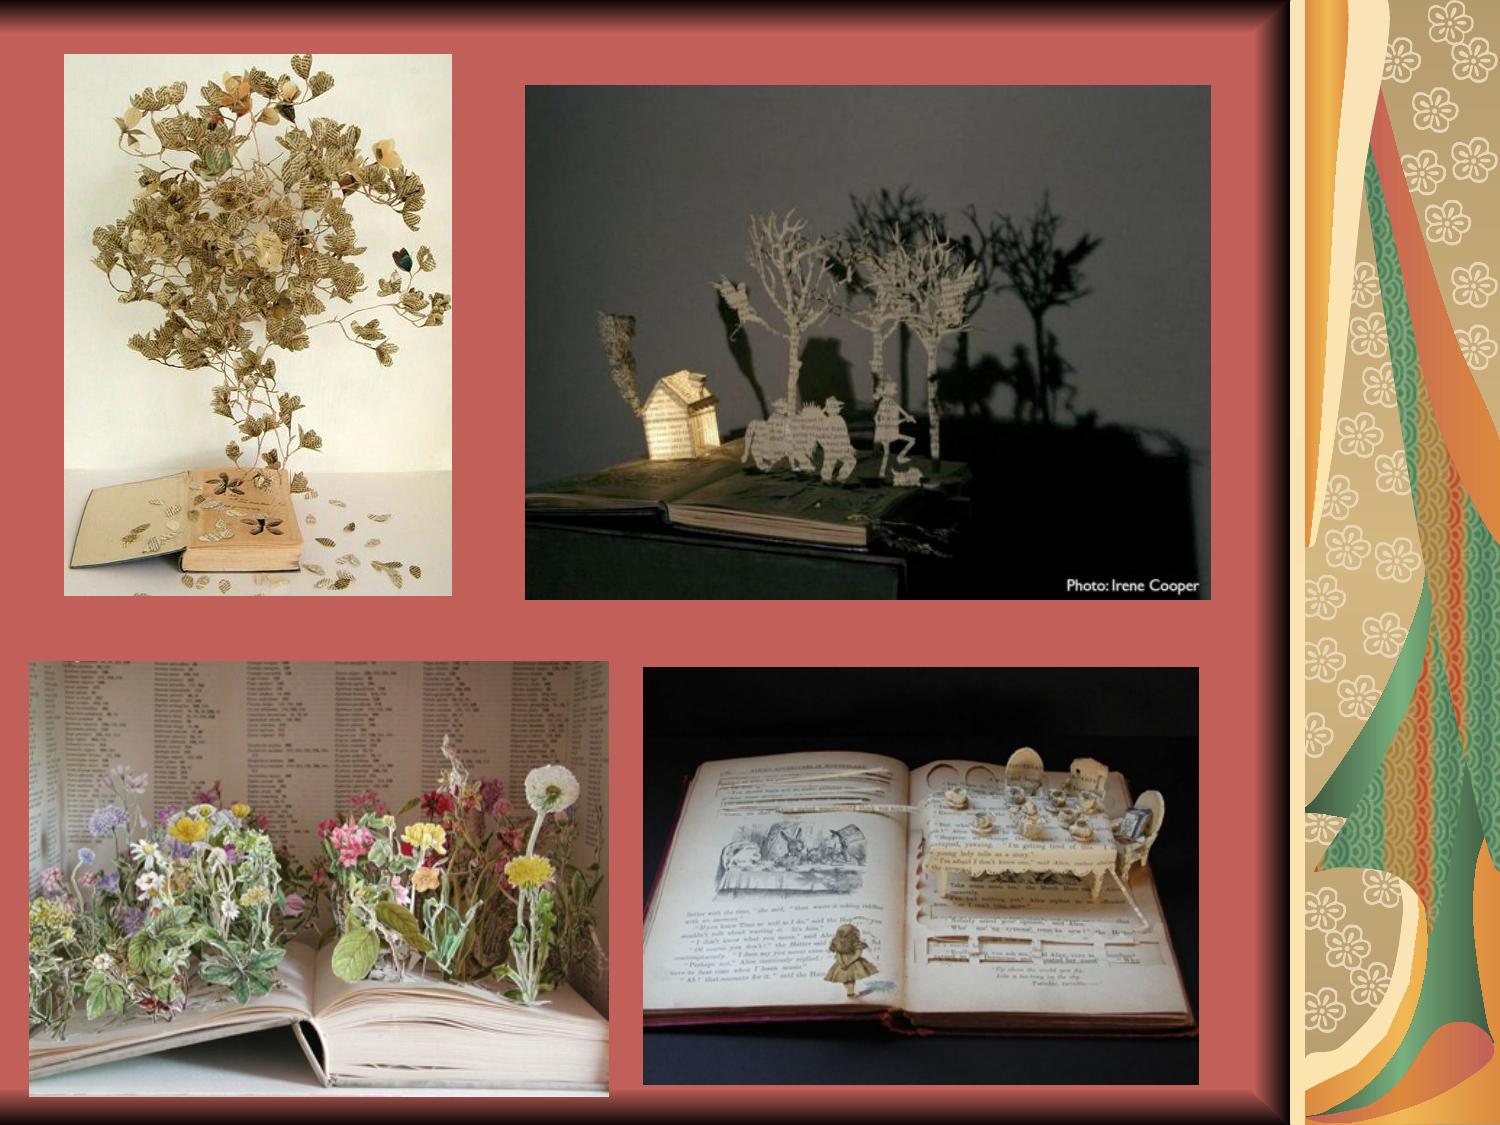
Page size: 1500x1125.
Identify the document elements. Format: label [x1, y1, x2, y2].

picture [64, 54, 452, 596]
picture [29, 661, 609, 1097]
picture [1313, 144, 1500, 937]
picture [643, 667, 1199, 1085]
picture [525, 85, 1211, 600]
